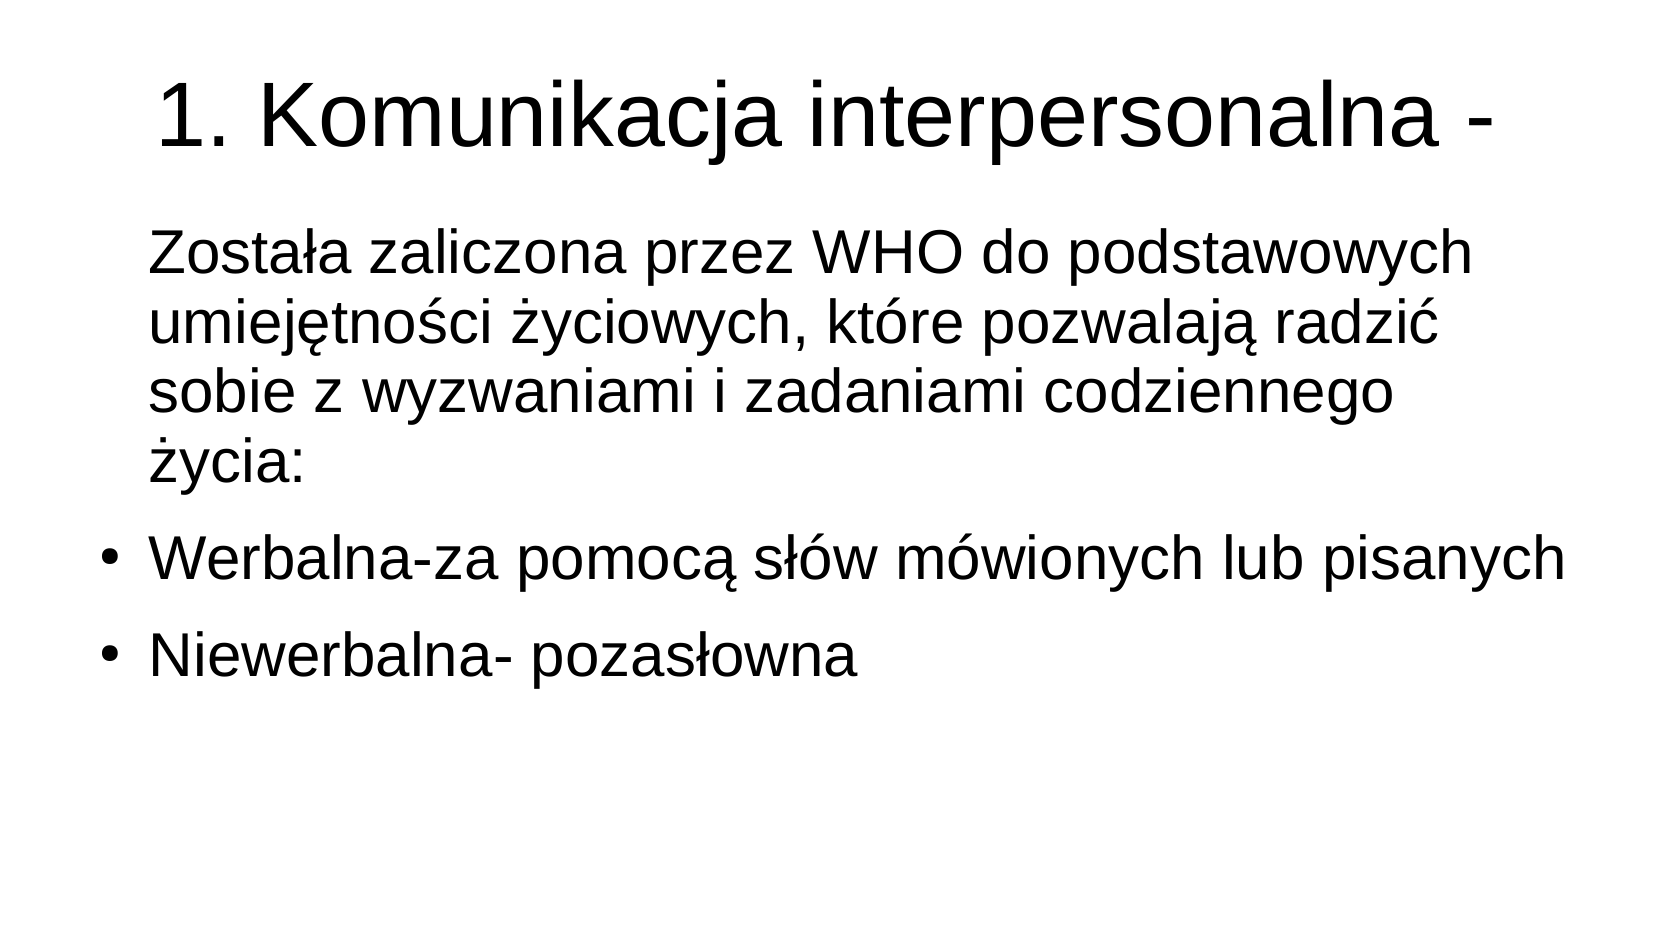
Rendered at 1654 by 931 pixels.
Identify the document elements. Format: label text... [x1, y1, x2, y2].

list Została zaliczona przez WHO do podstawowych umiejętności życiowych, które pozwalają radzić sobie z wyzwaniami i zadaniami codziennego życia: Werbalna-za pomocą słów mówionych lub pisanych Niewerbalna- pozasłowna [82, 217, 1571, 758]
title 1. Komunikacja interpersonalna - [82, 37, 1571, 193]
